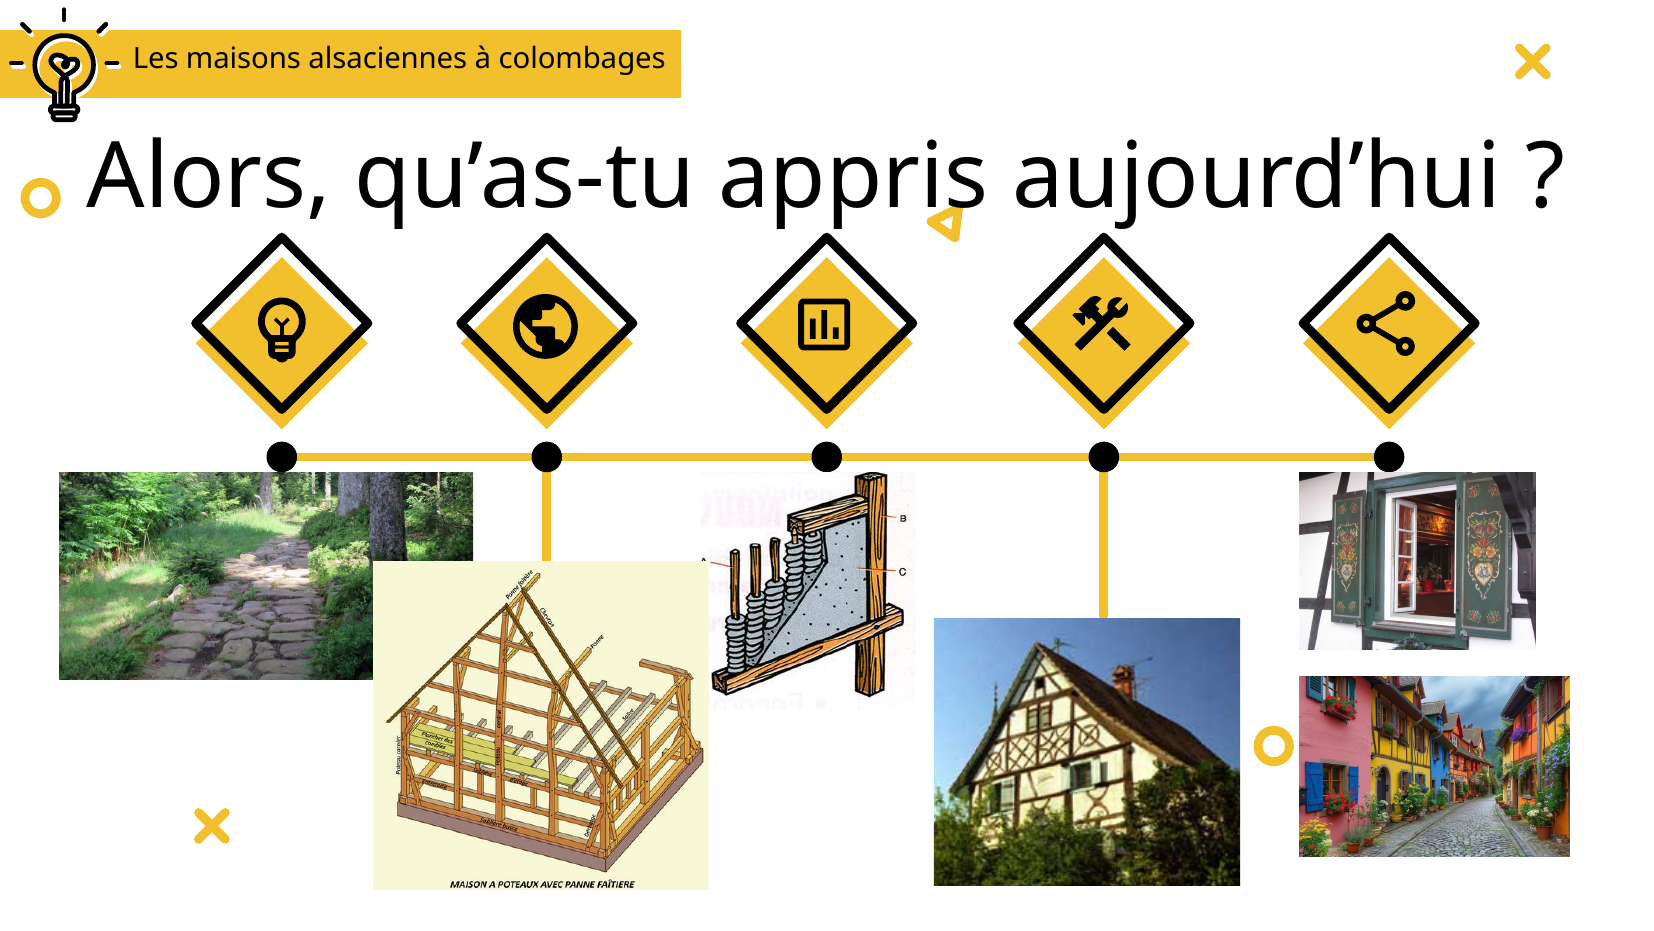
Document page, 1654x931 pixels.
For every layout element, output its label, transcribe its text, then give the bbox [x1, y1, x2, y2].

subtitle Les maisons alsaciennes à colombages [132, 17, 677, 97]
text_box [460, 337, 633, 430]
picture [1299, 676, 1570, 857]
text_box [1017, 337, 1191, 430]
title Alors, qu’as-tu appris aujourd’hui ? [82, 94, 1571, 250]
text_box [195, 336, 368, 430]
picture [1299, 472, 1536, 650]
text_box [754, 257, 899, 402]
text_box [531, 441, 563, 473]
text_box [811, 441, 842, 472]
text_box [266, 441, 297, 472]
text_box [209, 257, 354, 402]
text_box [1373, 441, 1405, 472]
text_box [474, 257, 619, 402]
text_box [1303, 337, 1476, 430]
text_box [740, 336, 913, 430]
text_box [1088, 441, 1120, 473]
text_box [1031, 257, 1177, 402]
picture [933, 618, 1241, 886]
text_box [1317, 257, 1462, 402]
picture [59, 472, 916, 890]
